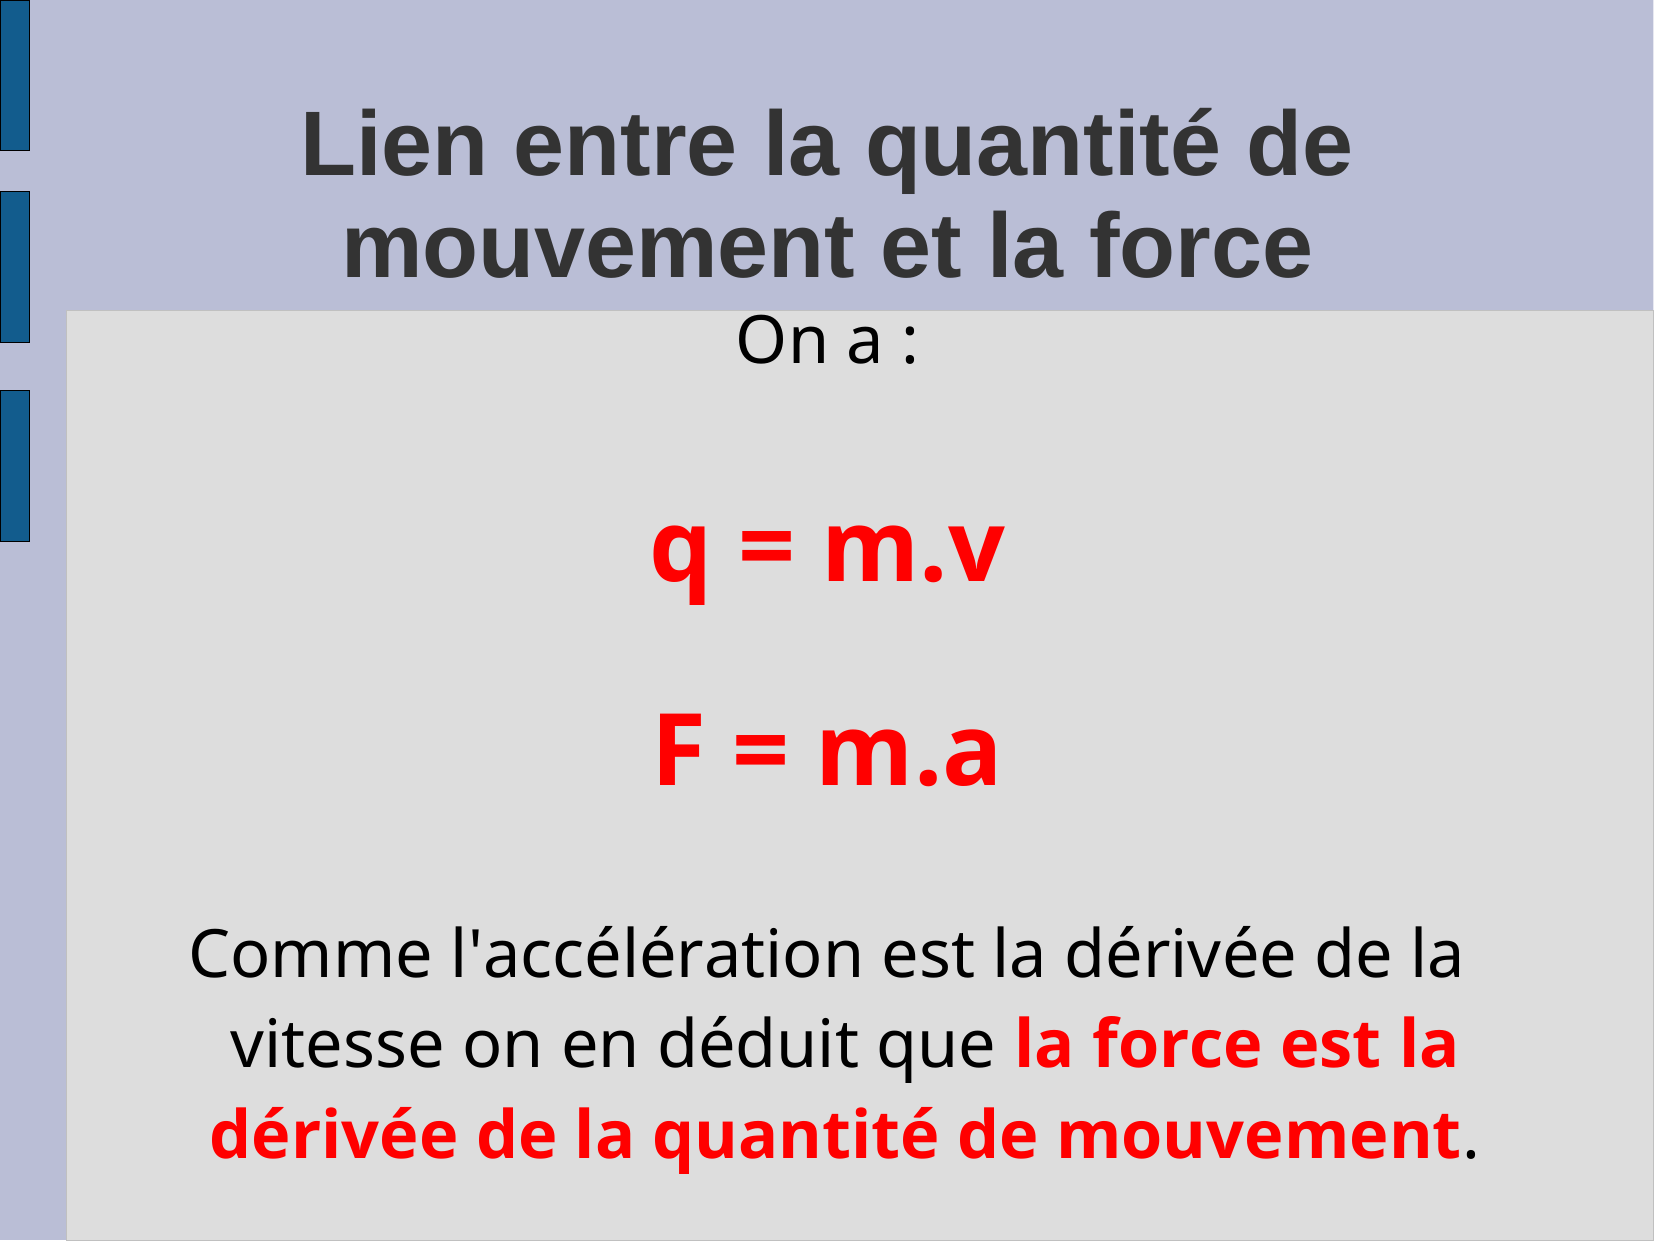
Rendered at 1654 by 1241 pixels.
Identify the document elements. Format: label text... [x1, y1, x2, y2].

title Lien entre la quantité de mouvement et la force [121, 92, 1534, 298]
subtitle On a : q = m.v F = m.a Comme l'accélération est la dérivée de la vitesse on en déduit que la force est la dérivée de la quantité de mouvement. [121, 300, 1534, 1171]
